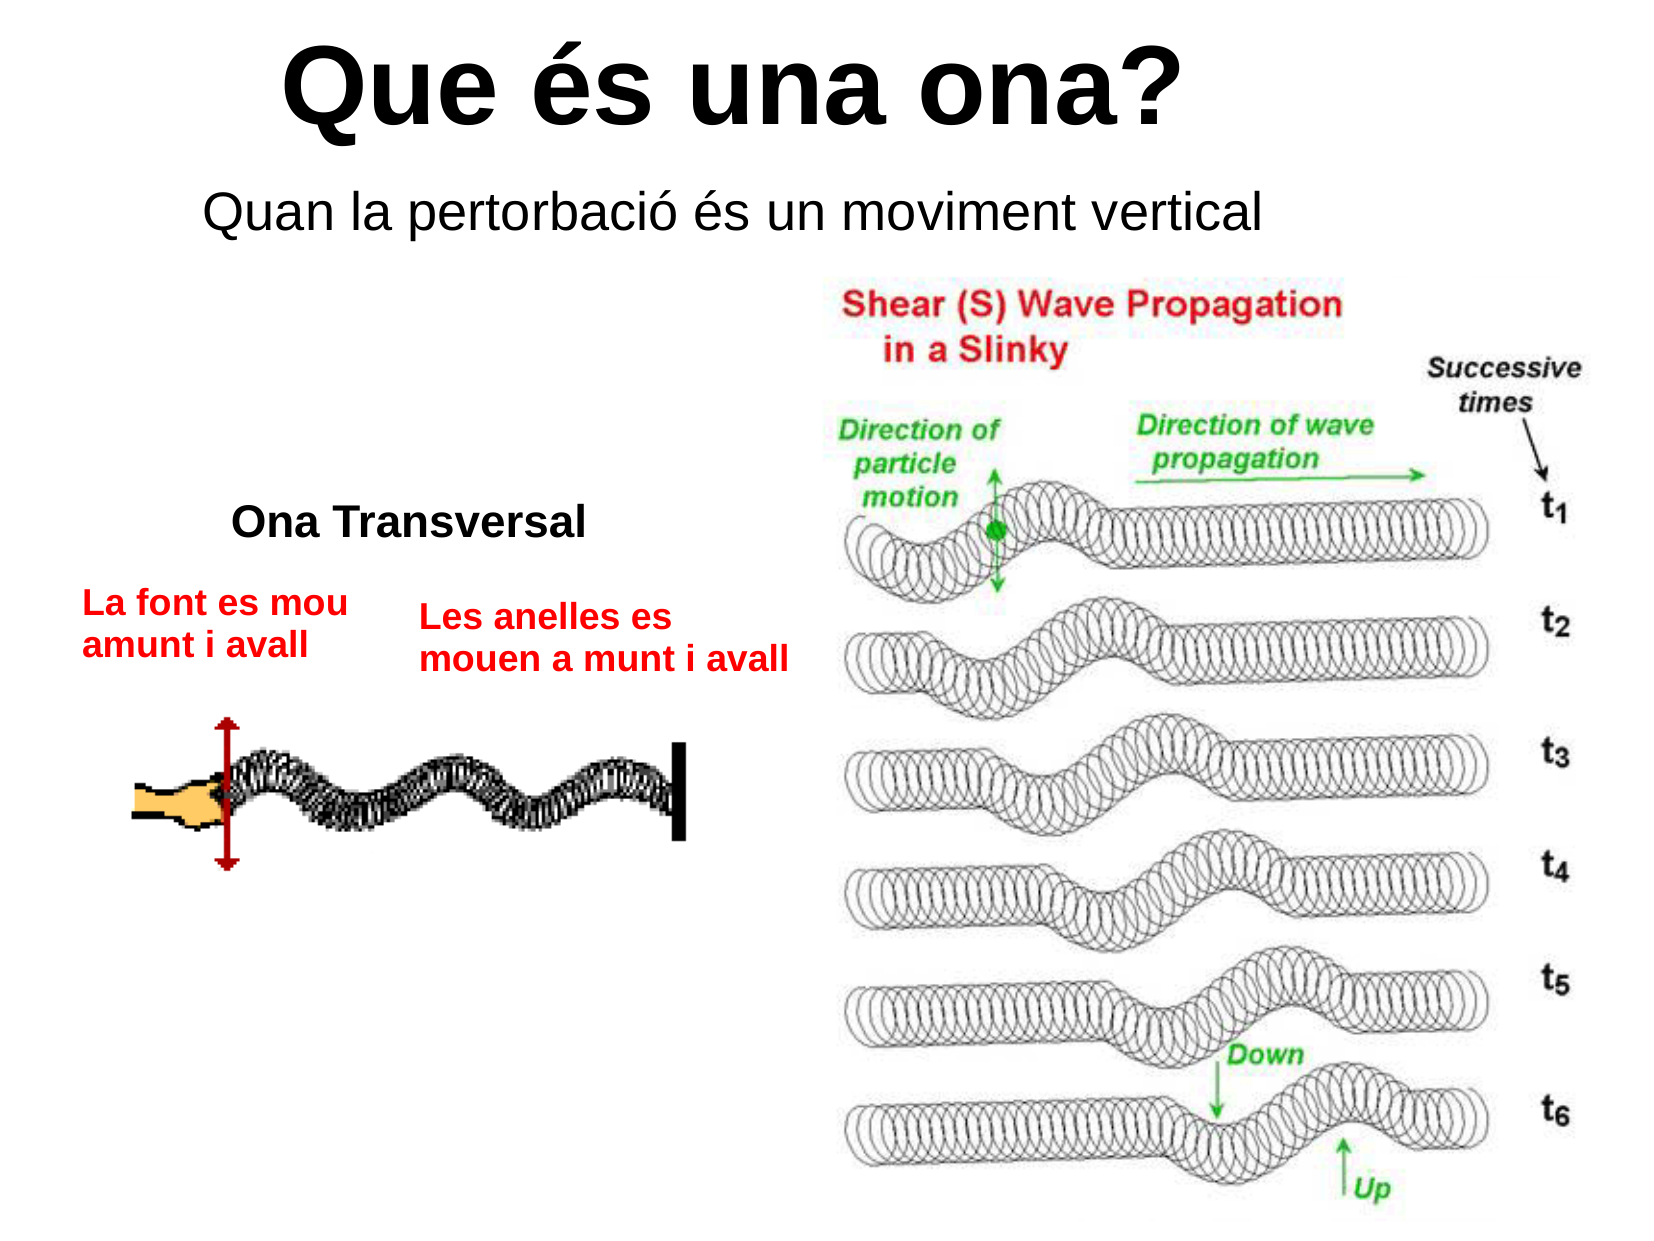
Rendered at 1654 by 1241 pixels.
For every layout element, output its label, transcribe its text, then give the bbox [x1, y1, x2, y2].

picture [88, 708, 734, 897]
text_box Quan la pertorbació és un moviment vertical [187, 173, 1340, 310]
text_box Les anelles es mouen a munt i avall [403, 588, 808, 687]
text_box La font es mou amunt i avall [67, 574, 369, 674]
picture [822, 276, 1602, 1222]
text_box Que és una ona? [265, 15, 1226, 156]
text_box Ona Transversal [216, 488, 631, 556]
